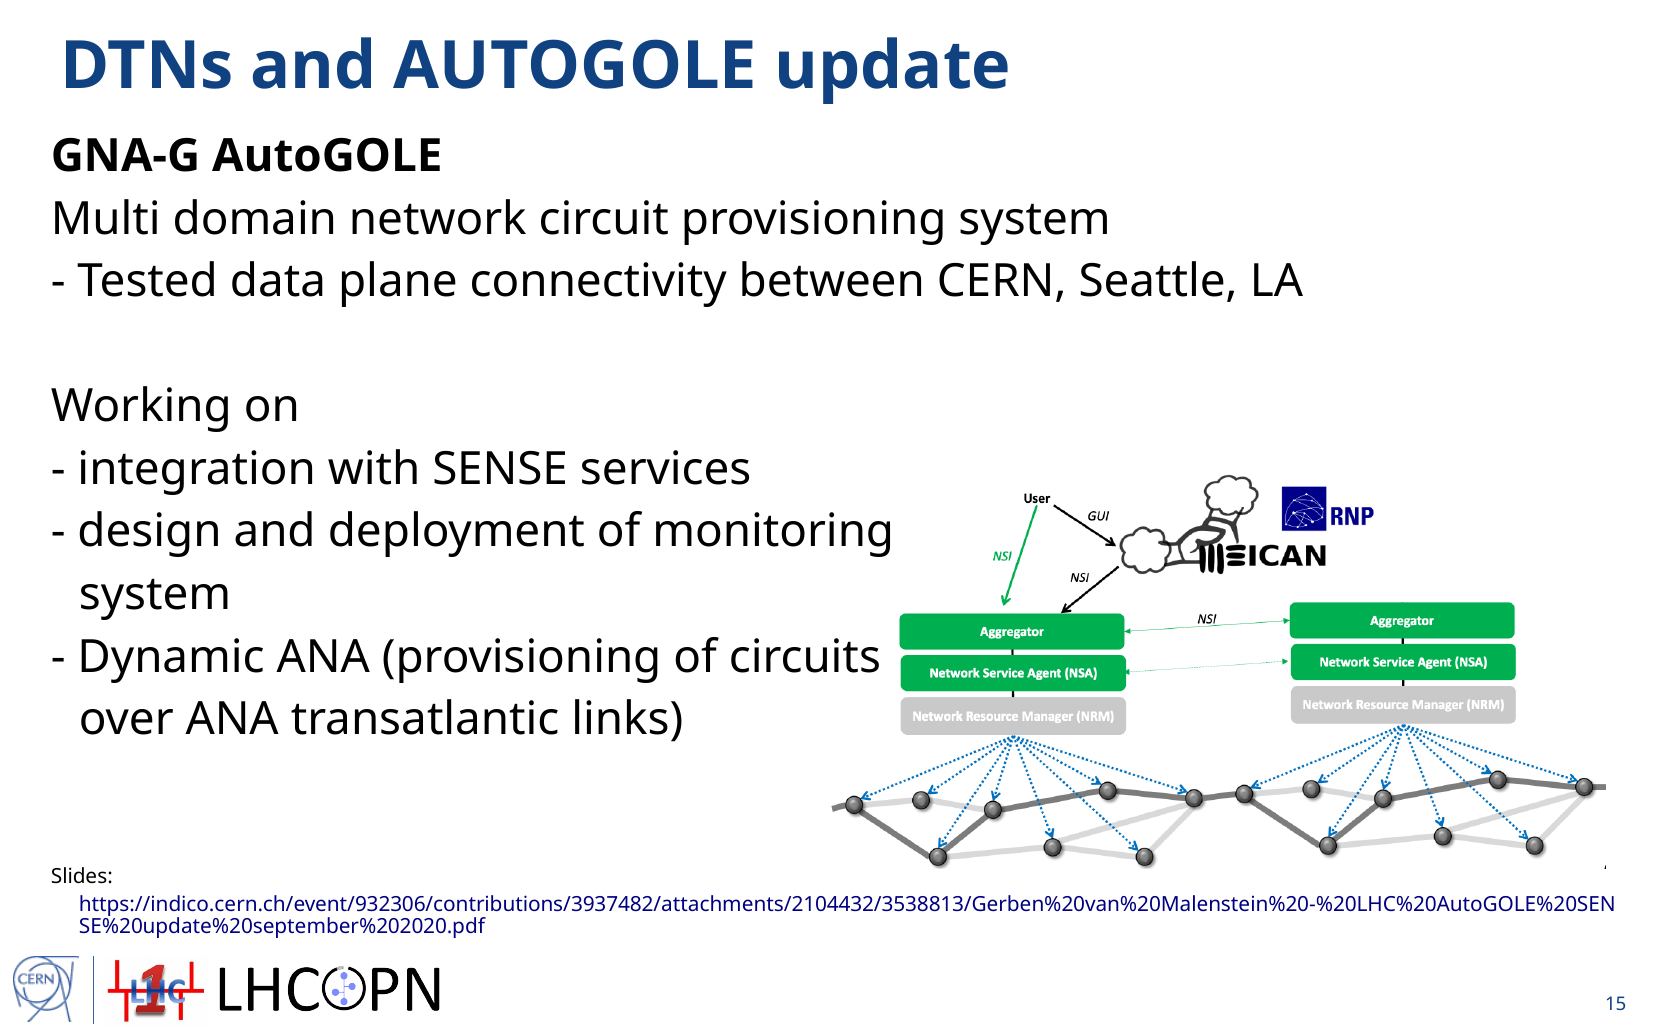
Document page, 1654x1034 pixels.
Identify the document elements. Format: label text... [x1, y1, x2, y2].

text_box GNA-G AutoGOLE Multi domain network circuit provisioning system - Tested data plane connectivity between CERN, Seattle, LA Working on - integration with SENSE services - design and deployment of monitoring system - Dynamic ANA (provisioning of circuits over ANA transatlantic links) Slides:https://indico.cern.ch/event/932306/contributions/3937482/attachments/2104432/3538813/Gerben%20van%20Malenstein%20-%20LHC%20AutoGOLE%20SENSE%20update%20september%202020.pdf [36, 115, 1639, 1034]
title DTNs and AUTOGOLE update [60, 0, 1654, 154]
picture [13, 956, 36, 1032]
